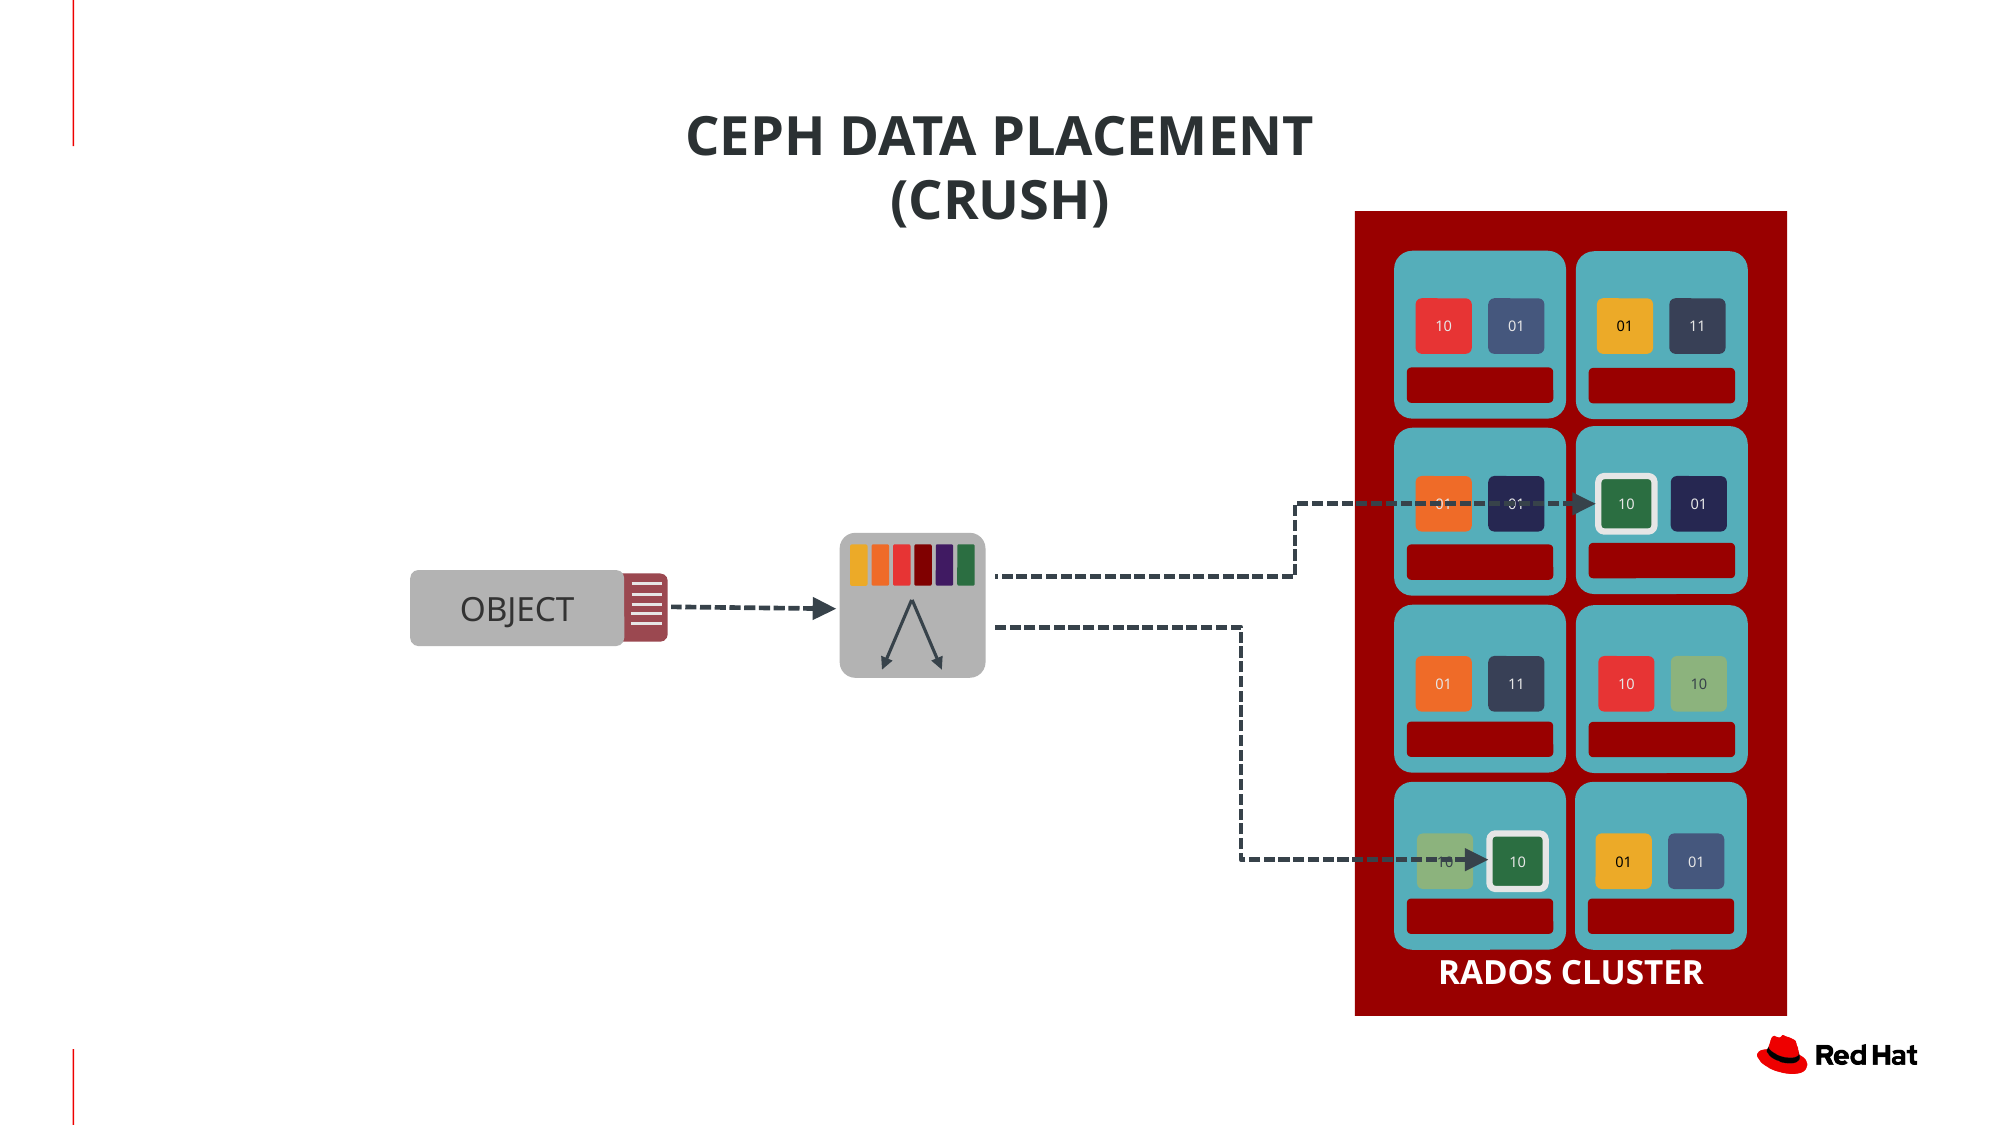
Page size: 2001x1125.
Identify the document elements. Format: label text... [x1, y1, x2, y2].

text_box [839, 532, 986, 678]
text_box 10 [1489, 833, 1546, 890]
text_box 10 [1598, 655, 1655, 712]
text_box OBJECT [410, 570, 625, 647]
text_box 01 [1595, 833, 1652, 890]
text_box 01 [1415, 655, 1472, 712]
text_box 01 [1488, 475, 1545, 532]
text_box RADOS CLUSTER [1378, 943, 1764, 1008]
text_box 10 [1416, 833, 1474, 890]
text_box 01 [1488, 298, 1545, 354]
text_box 01 [1415, 475, 1472, 532]
text_box 10 [1670, 655, 1727, 712]
picture [1757, 1035, 1918, 1074]
text_box [1354, 211, 1788, 1016]
text_box 01 [1596, 298, 1654, 354]
text_box 01 [1668, 833, 1725, 890]
text_box 01 [1670, 475, 1727, 532]
text_box 11 [1669, 298, 1726, 354]
text_box [624, 573, 668, 642]
text_box 10 [1598, 475, 1655, 532]
text_box 10 [1415, 298, 1472, 354]
text_box 11 [1488, 655, 1545, 712]
title CEPH DATA PLACEMENT (CRUSH) [68, 85, 1932, 212]
